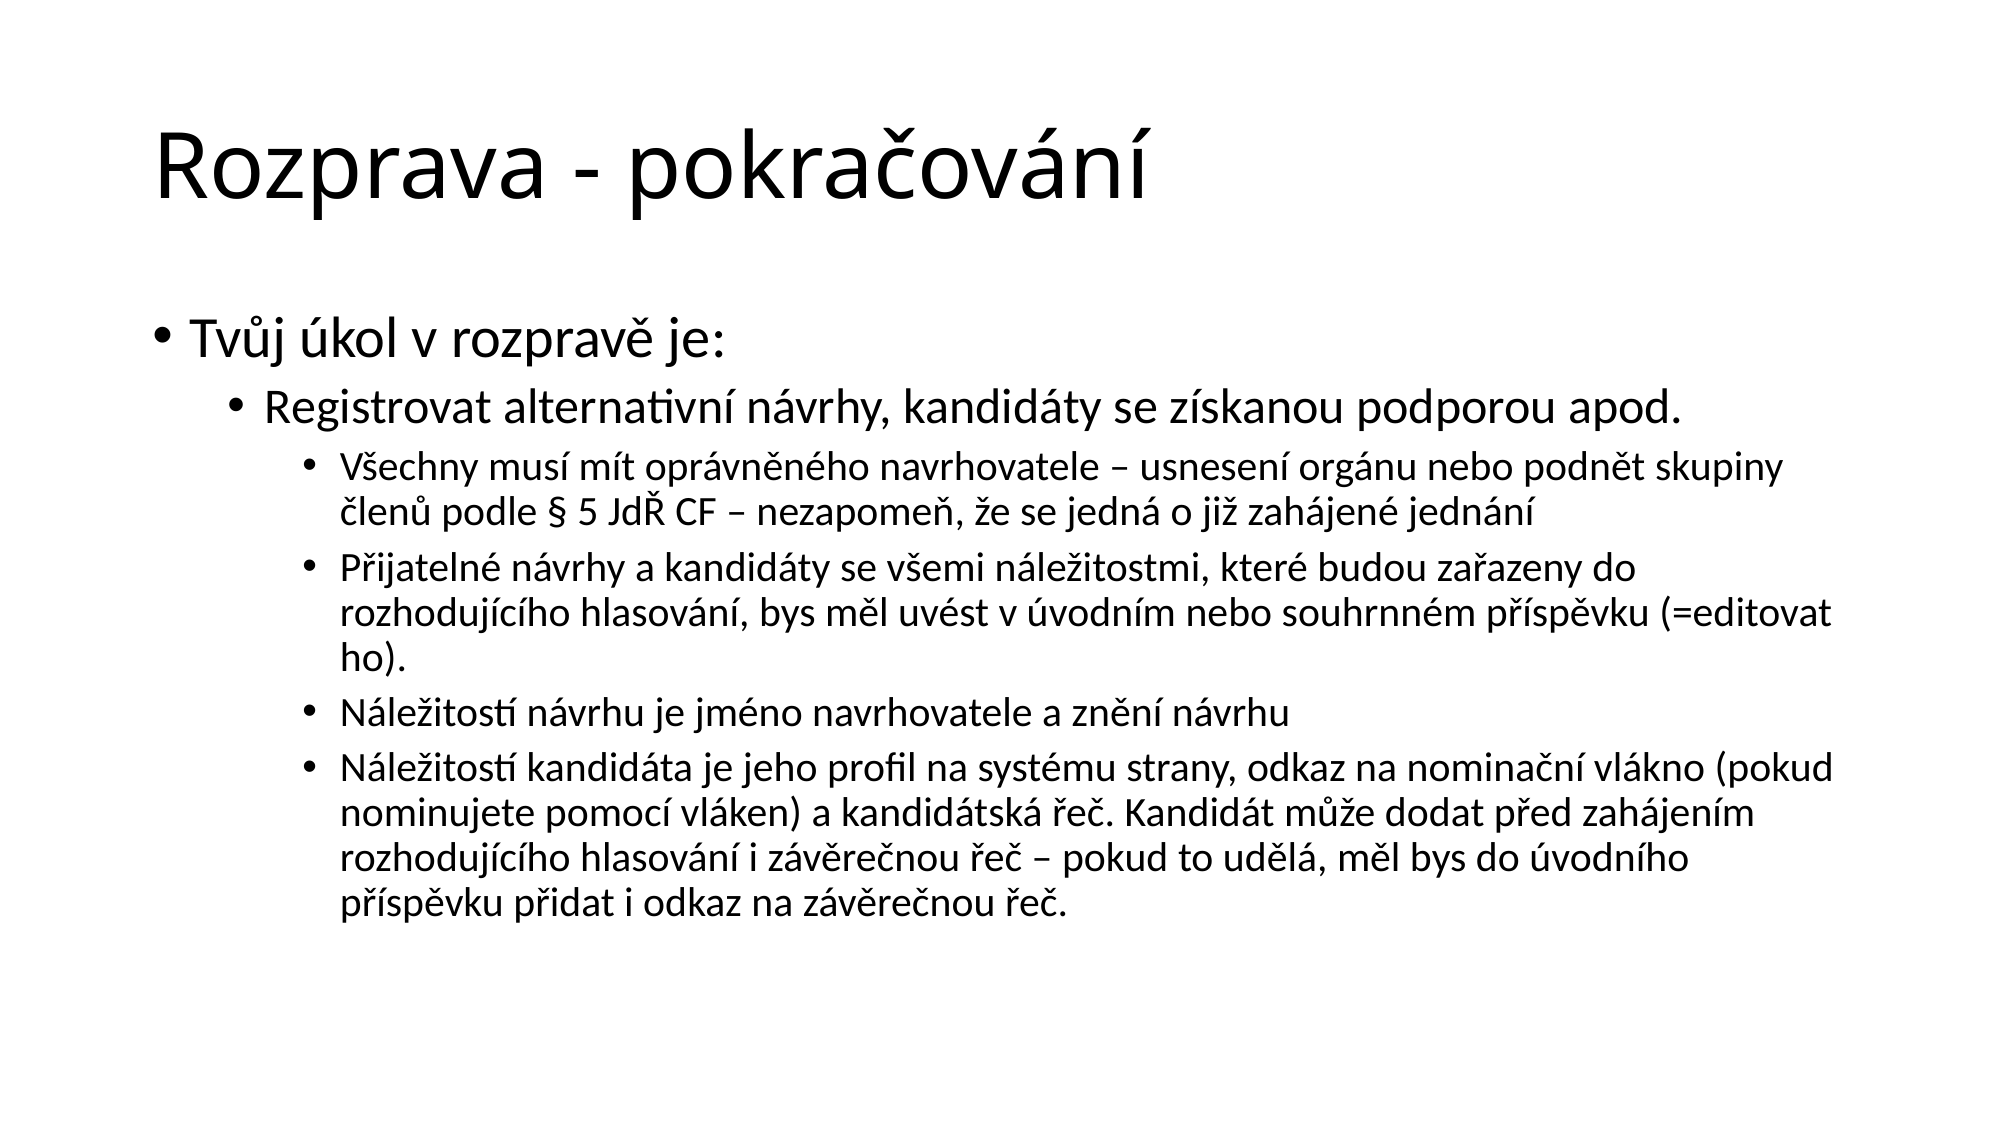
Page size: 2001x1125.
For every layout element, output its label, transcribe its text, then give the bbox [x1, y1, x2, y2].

list Tvůj úkol v rozpravě je: Registrovat alternativní návrhy, kandidáty se získanou podporou apod. Všechny musí mít oprávněného navrhovatele – usnesení orgánu nebo podnět skupiny členů podle § 5 JdŘ CF – nezapomeň, že se jedná o již zahájené jednání Přijatelné návrhy a kandidáty se všemi náležitostmi, které budou zařazeny do rozhodujícího hlasování, bys měl uvést v úvodním nebo souhrnném příspěvku (=editovat ho). Náležitostí návrhu je jméno navrhovatele a znění návrhu Náležitostí kandidáta je jeho profil na systému strany, odkaz na nominační vlákno (pokud nominujete pomocí vláken) a kandidátská řeč. Kandidát může dodat před zahájením rozhodujícího hlasování i závěrečnou řeč – pokud to udělá, měl bys do úvodního příspěvku přidat i odkaz na závěrečnou řeč. [137, 299, 1863, 1014]
title Rozprava - pokračování [137, 59, 1863, 278]
